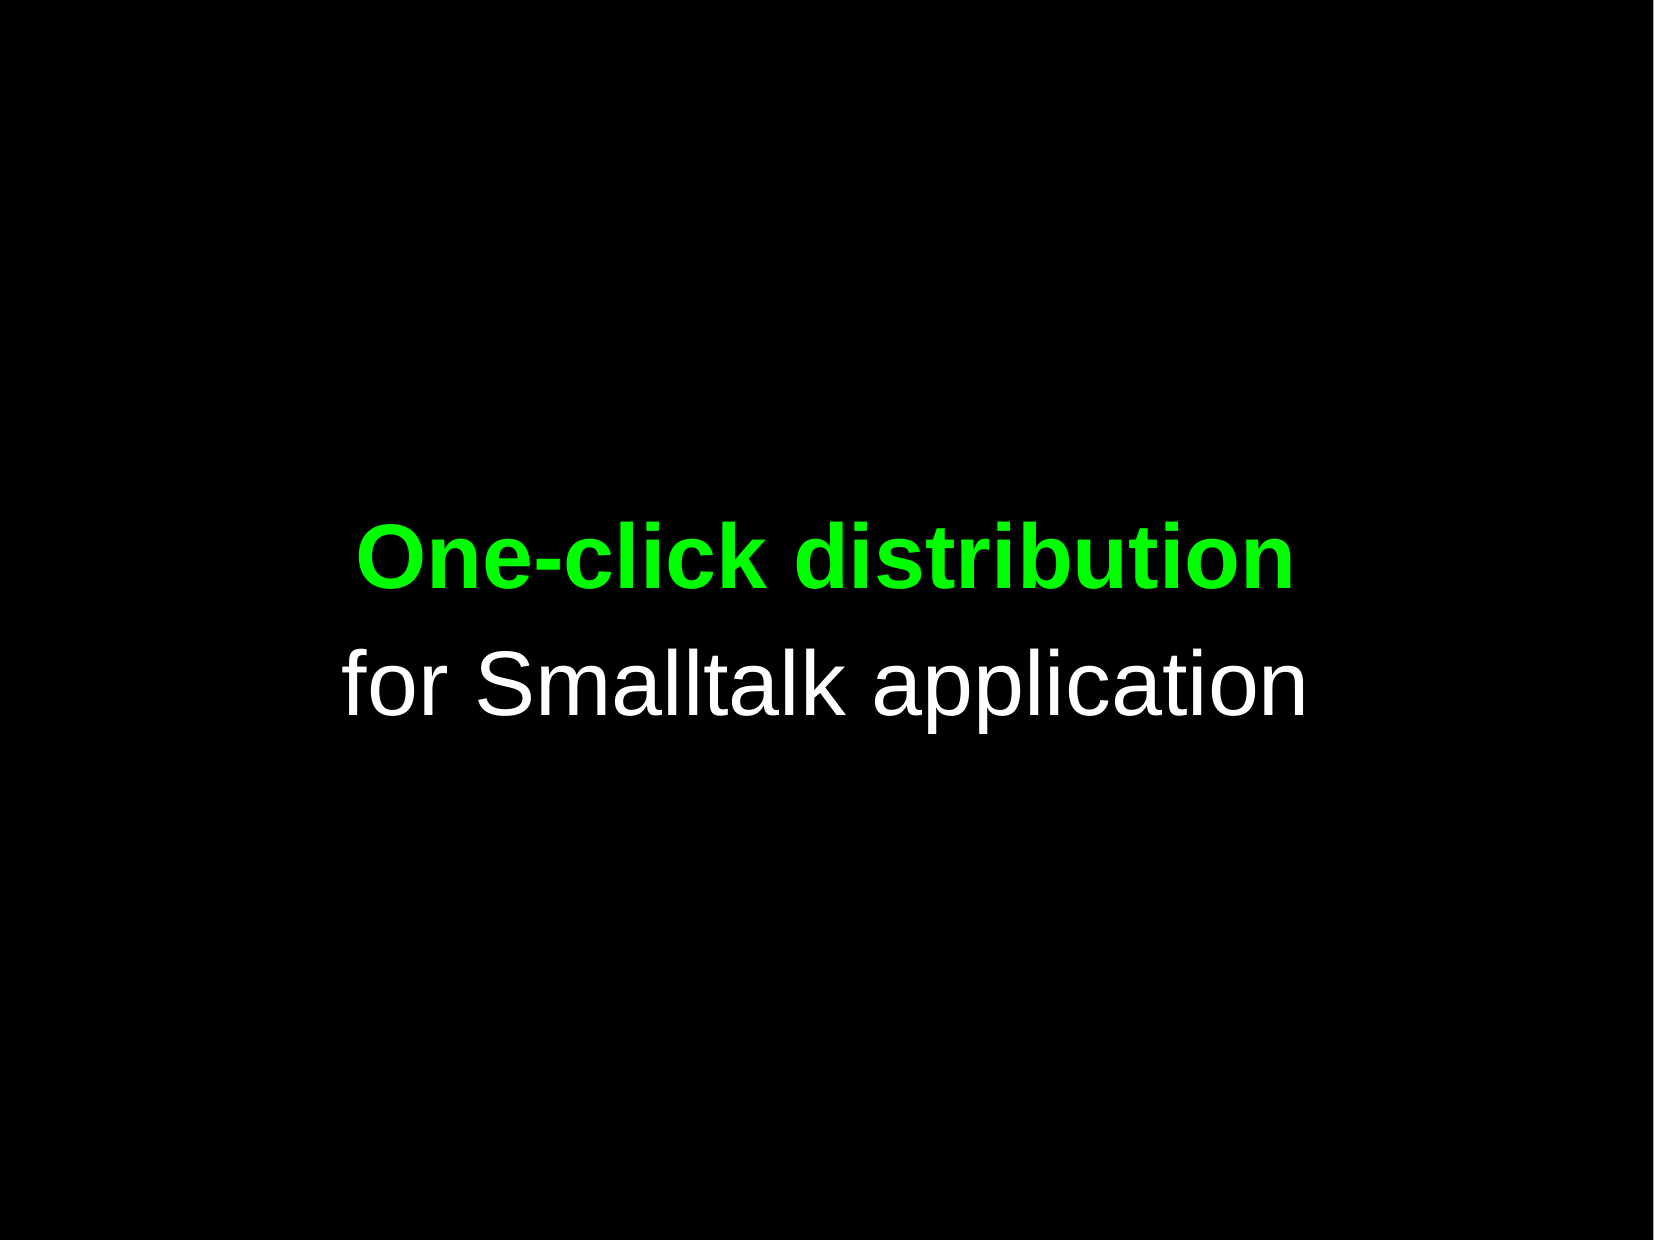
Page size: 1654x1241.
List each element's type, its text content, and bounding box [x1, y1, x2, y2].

text_box One-click distribution for Smalltalk application [88, 497, 1565, 743]
